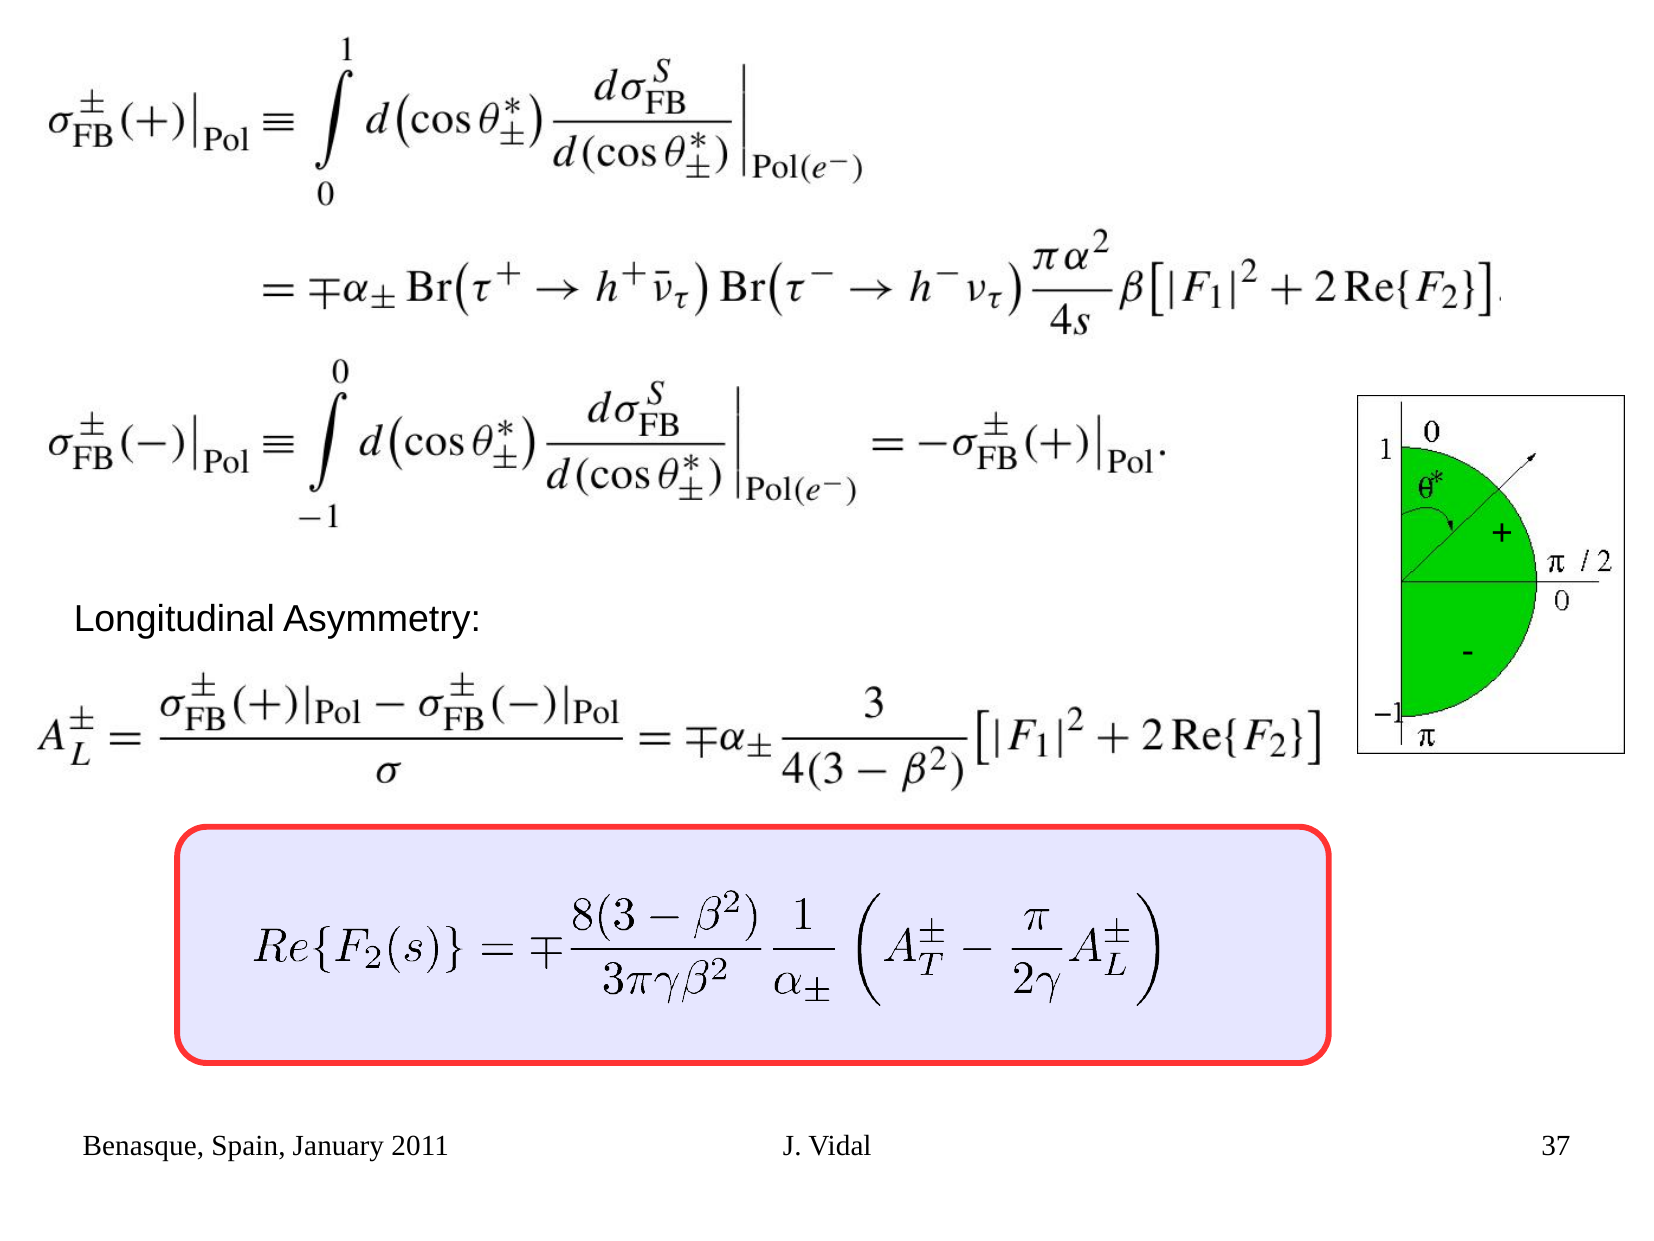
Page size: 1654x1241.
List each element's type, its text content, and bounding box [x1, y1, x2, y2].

picture [248, 887, 1175, 1010]
text_box + [1476, 504, 1529, 562]
picture [35, 26, 1625, 754]
text_box Longitudinal Asymmetry: [59, 590, 496, 648]
text_box [177, 826, 1329, 1063]
picture [5, 667, 1327, 808]
text_box - [1446, 622, 1490, 680]
